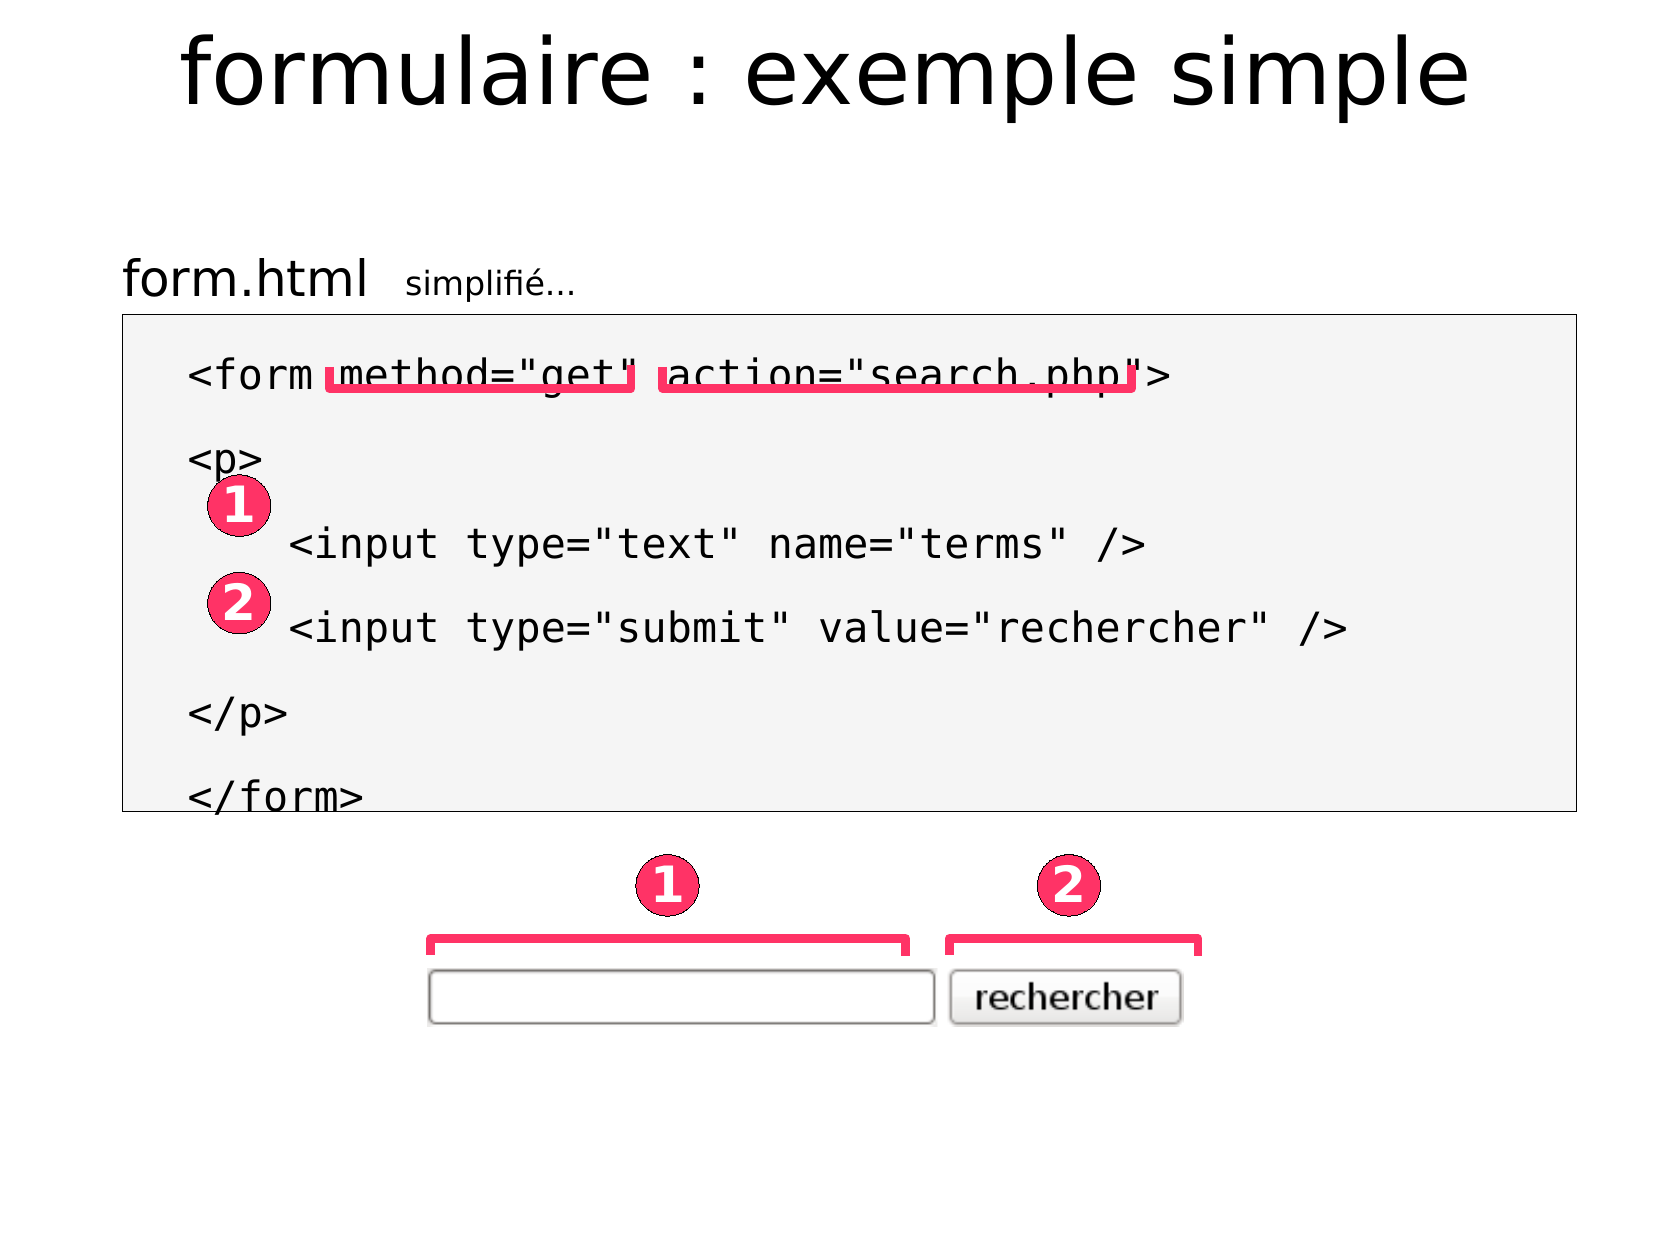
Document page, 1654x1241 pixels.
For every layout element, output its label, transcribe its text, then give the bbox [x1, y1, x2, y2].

text_box <form method="get" action="search.php"> <p> <input type="text" name="terms" /> <input type="submit" value="rechercher" /> </p> </form> [187, 326, 1350, 798]
text_box 1 [635, 854, 700, 917]
text_box simplifié... [405, 264, 581, 304]
text_box 2 [207, 572, 271, 634]
title formulaire : exemple simple [0, 11, 1654, 134]
picture [427, 968, 1184, 1028]
text_box [270, 798, 281, 808]
text_box [122, 314, 1577, 812]
text_box 2 [1037, 854, 1101, 917]
text_box [220, 798, 274, 812]
text_box 1 [207, 474, 271, 537]
text_box form.html [122, 250, 345, 309]
